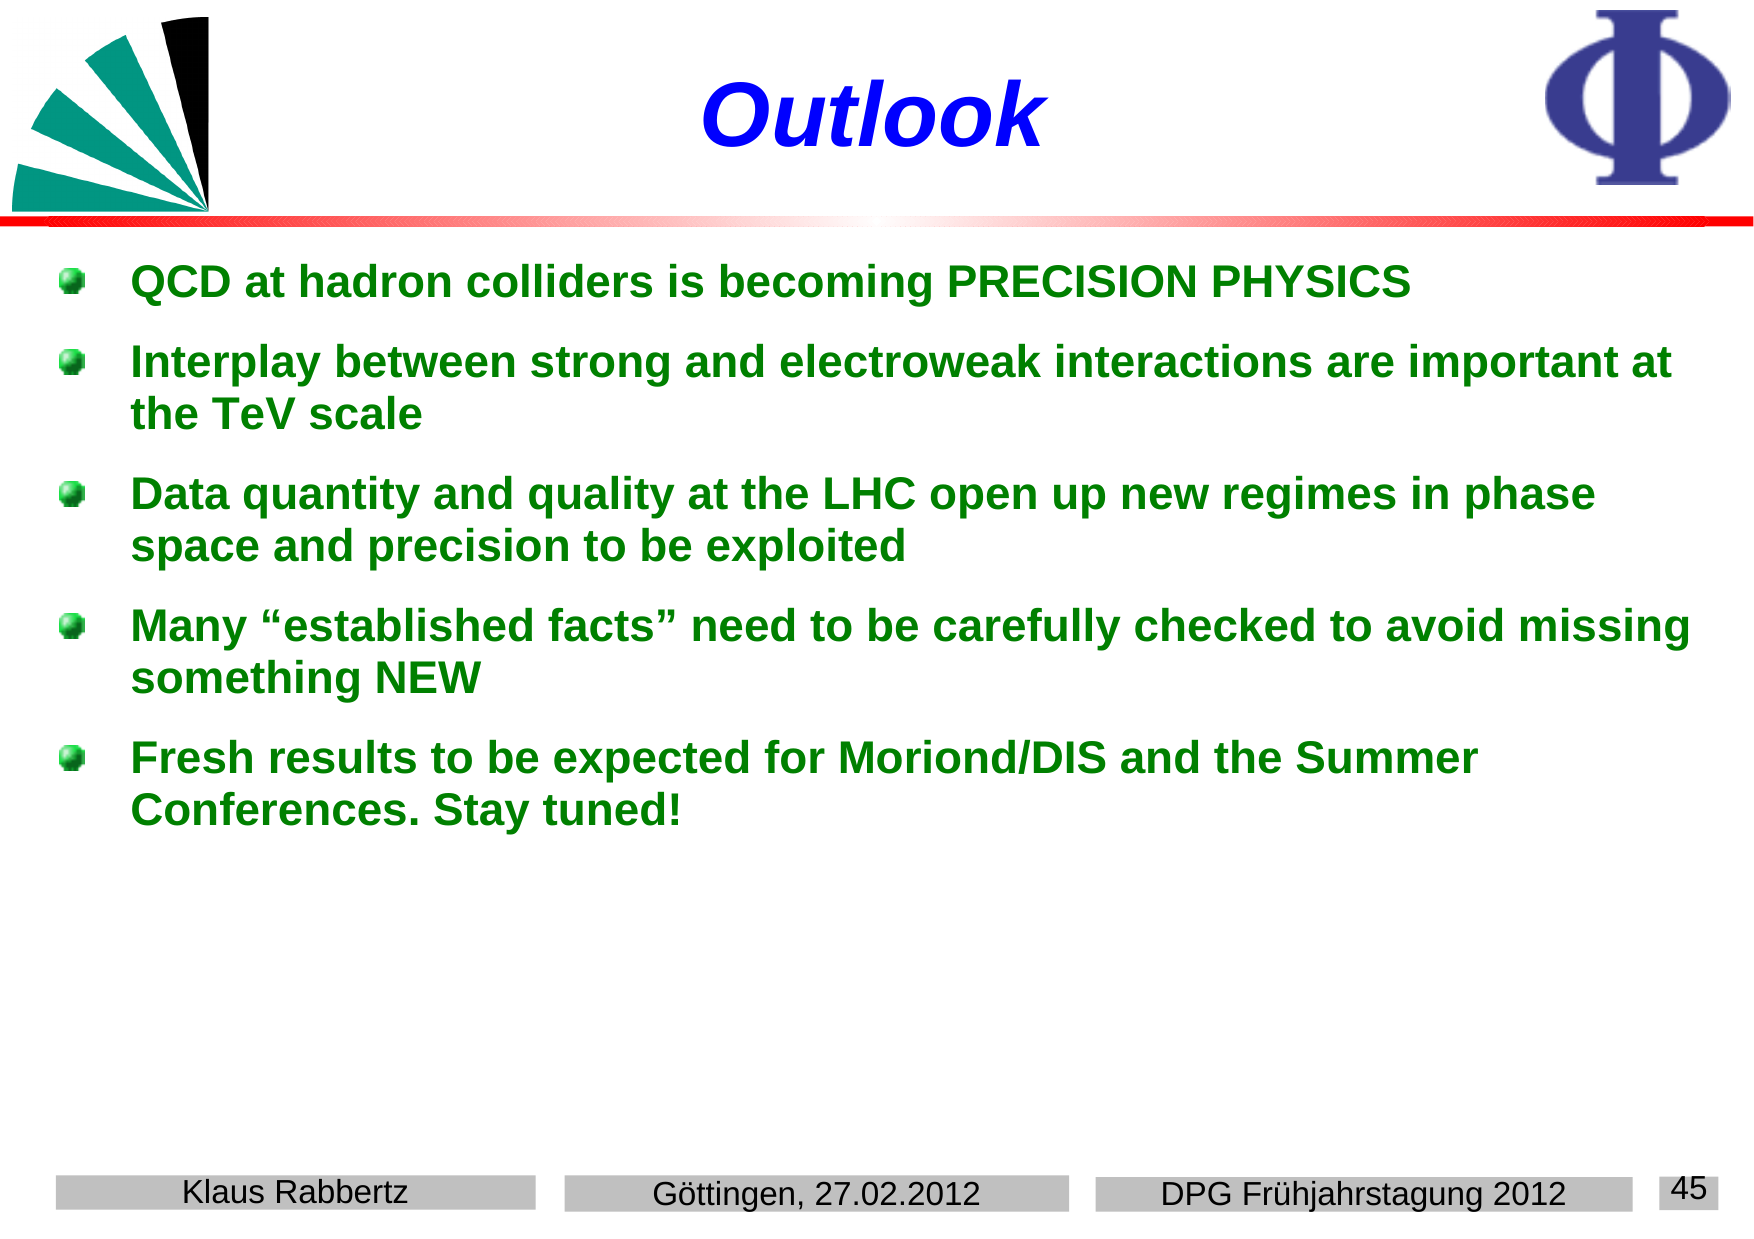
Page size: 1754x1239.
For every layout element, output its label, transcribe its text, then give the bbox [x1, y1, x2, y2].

picture [1545, 10, 1731, 185]
list QCD at hadron colliders is becoming PRECISION PHYSICS Interplay between strong and electroweak interactions are important at the TeV scale Data quantity and quality at the LHC open up new regimes in phase space and precision to be exploited Many “established facts” need to be carefully checked to avoid missing something NEW Fresh results to be expected for Moriond/DIS and the Summer Conferences. Stay tuned! [47, 255, 1731, 1044]
picture [12, 17, 209, 214]
title Outlook [220, 16, 1525, 213]
